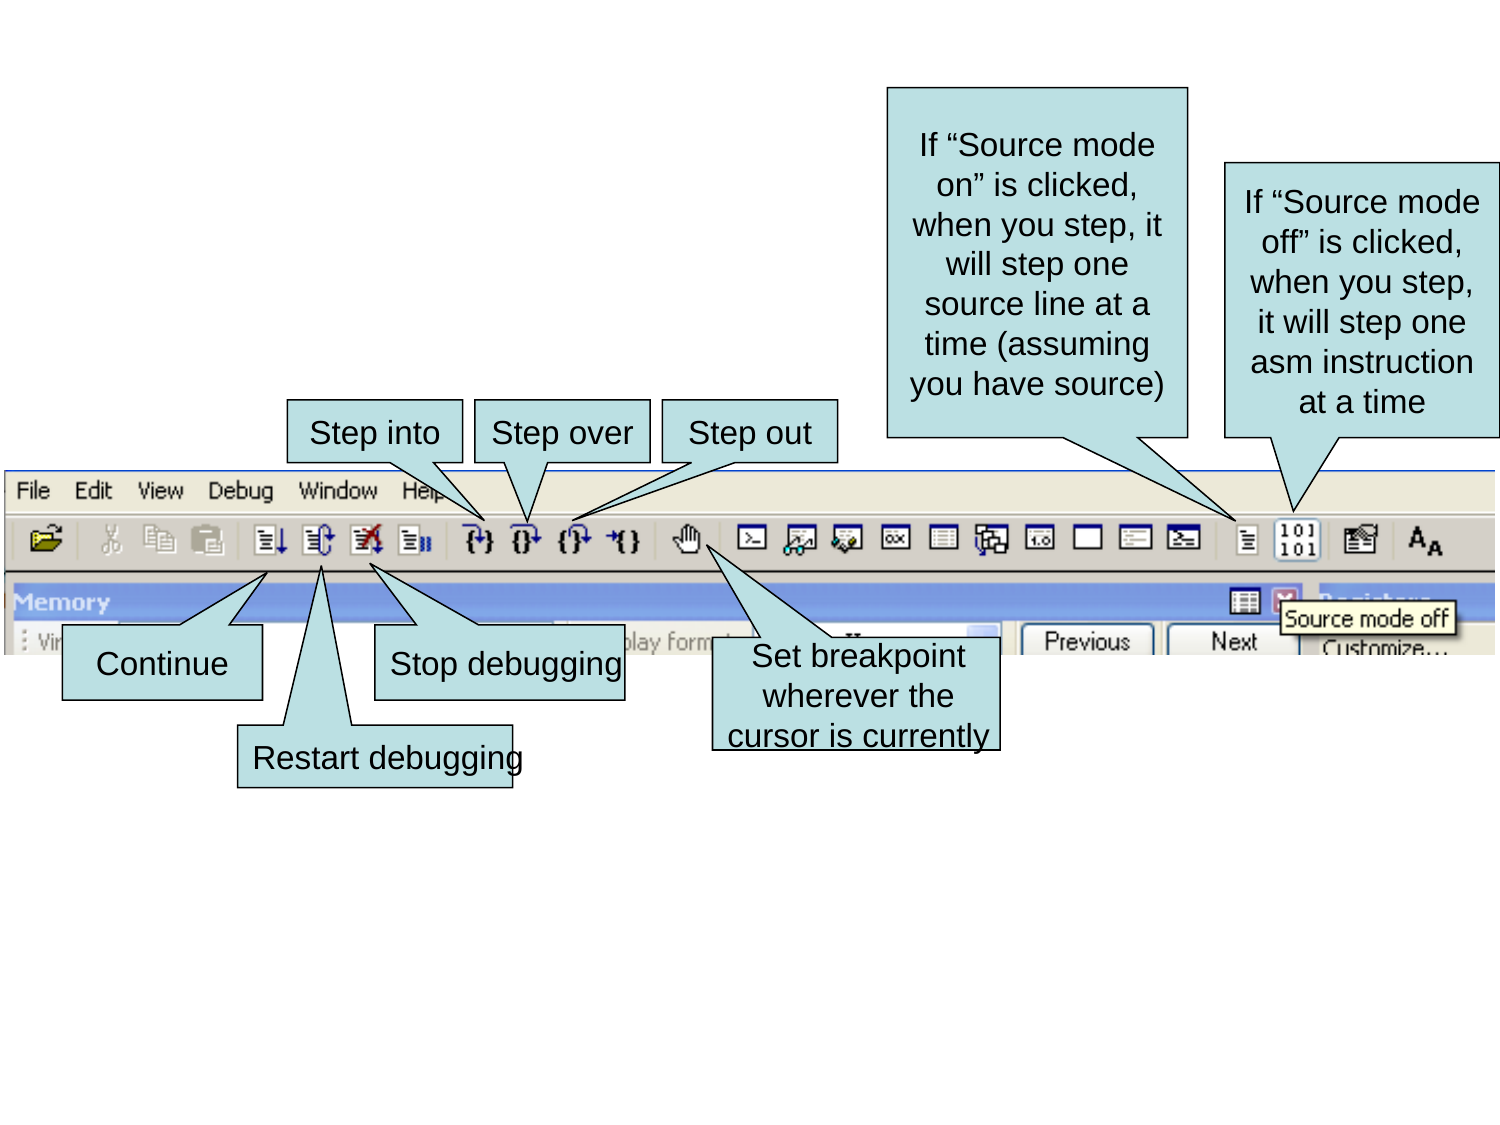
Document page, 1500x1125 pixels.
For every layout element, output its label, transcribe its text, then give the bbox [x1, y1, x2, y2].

text_box Step over [474, 399, 651, 522]
text_box Restart debugging [237, 565, 513, 788]
text_box Step out [572, 399, 838, 521]
text_box If “Source mode off” is clicked, when you step, it will step one asm instruction at a time [1224, 162, 1500, 512]
picture [4, 470, 1495, 655]
text_box Step into [287, 399, 485, 521]
text_box If “Source mode on” is clicked, when you step, it will step one source line at a time (assuming you have source) [887, 87, 1236, 522]
text_box Stop debugging [369, 563, 625, 701]
text_box Set breakpoint wherever the cursor is currently [706, 544, 1001, 751]
text_box Continue [62, 572, 268, 701]
